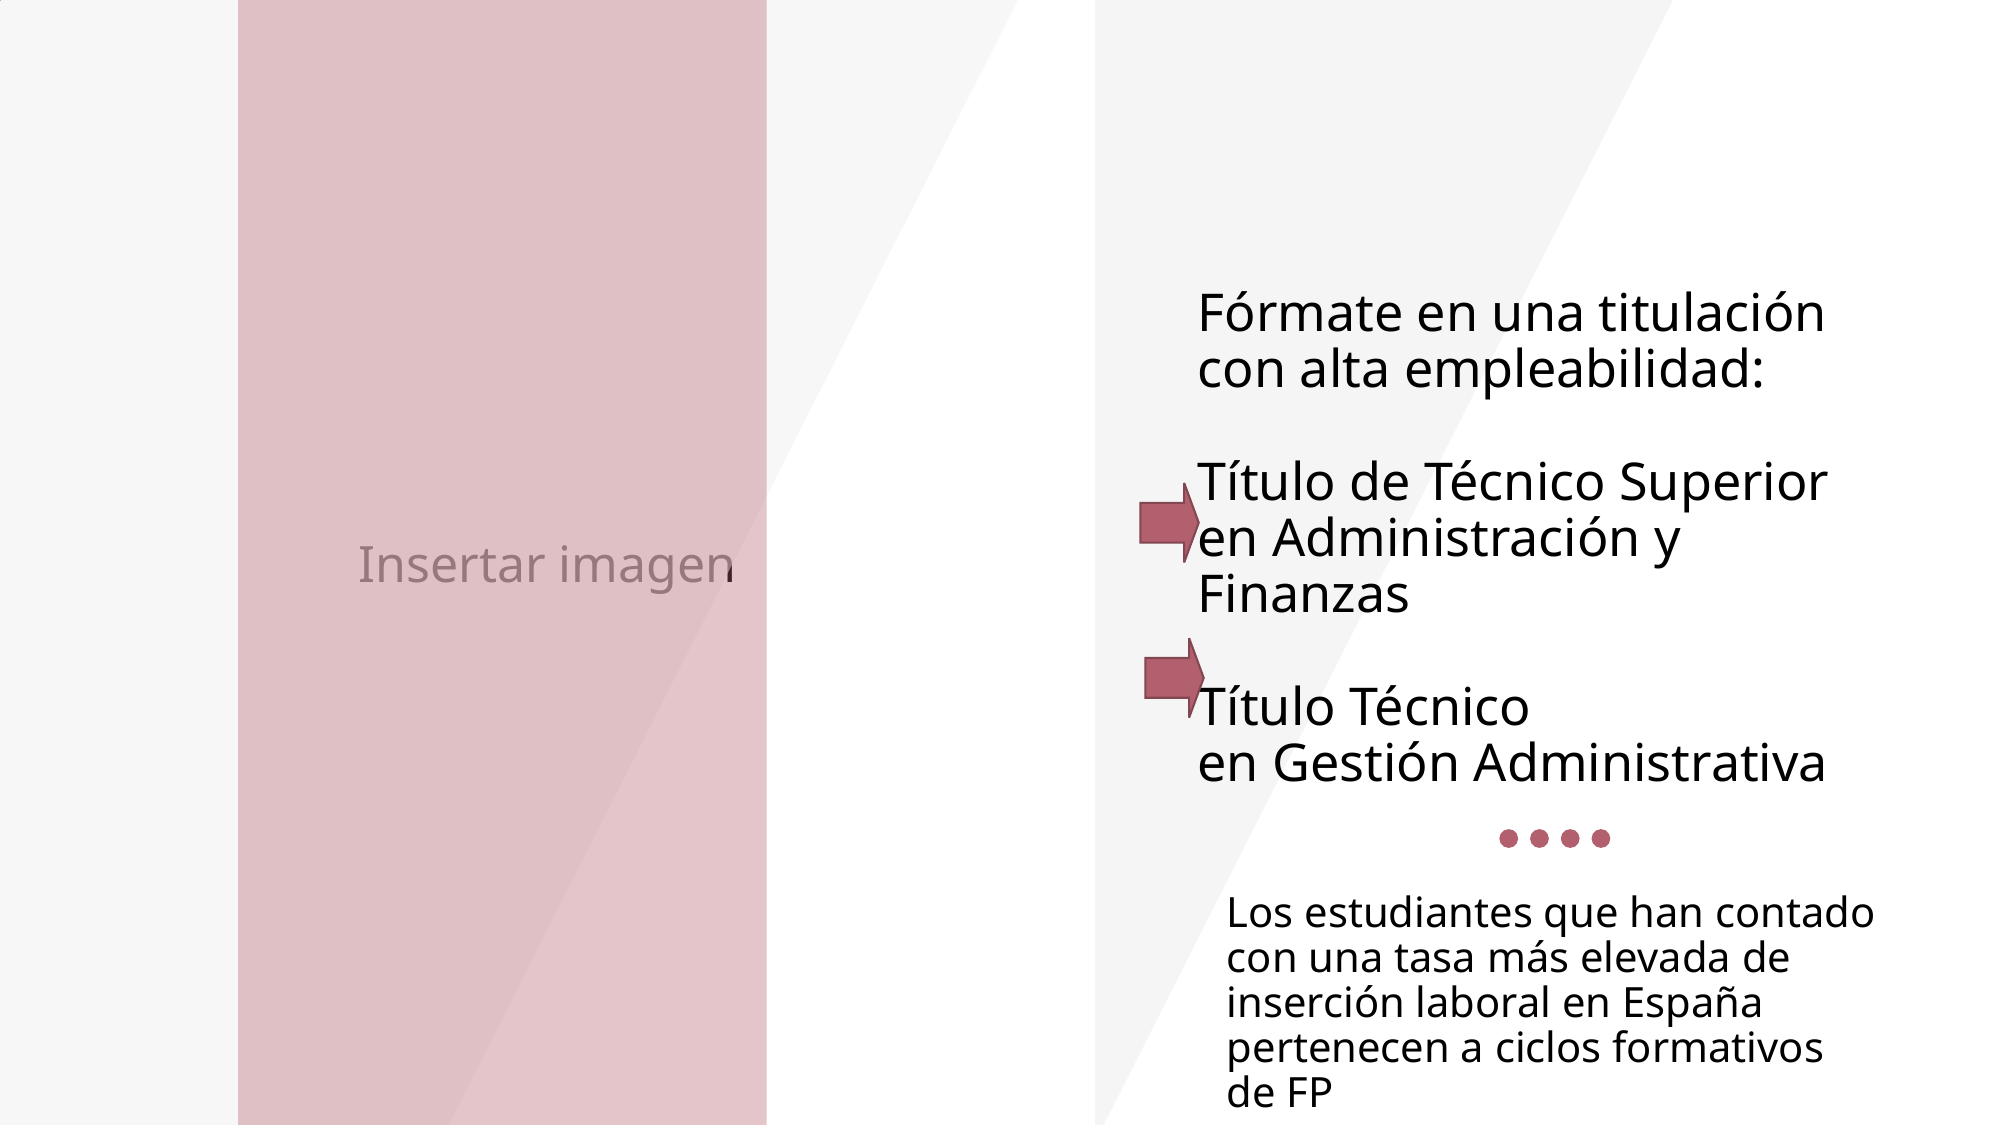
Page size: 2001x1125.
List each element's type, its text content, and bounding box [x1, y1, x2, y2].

title Fórmate en una titulación con alta empleabilidad: Título de Técnico Superior en Administración y Finanzas Título Técnico en Gestión Administrativa [1182, 211, 1902, 805]
subtitle Los estudiantes que han contado con una tasa más elevada de inserción laboral en España pertenecen a ciclos formativos de FP [1212, 884, 1898, 971]
text_box [0, 0, 1018, 1125]
text_box [1145, 638, 1204, 718]
text_box [1140, 482, 1199, 563]
